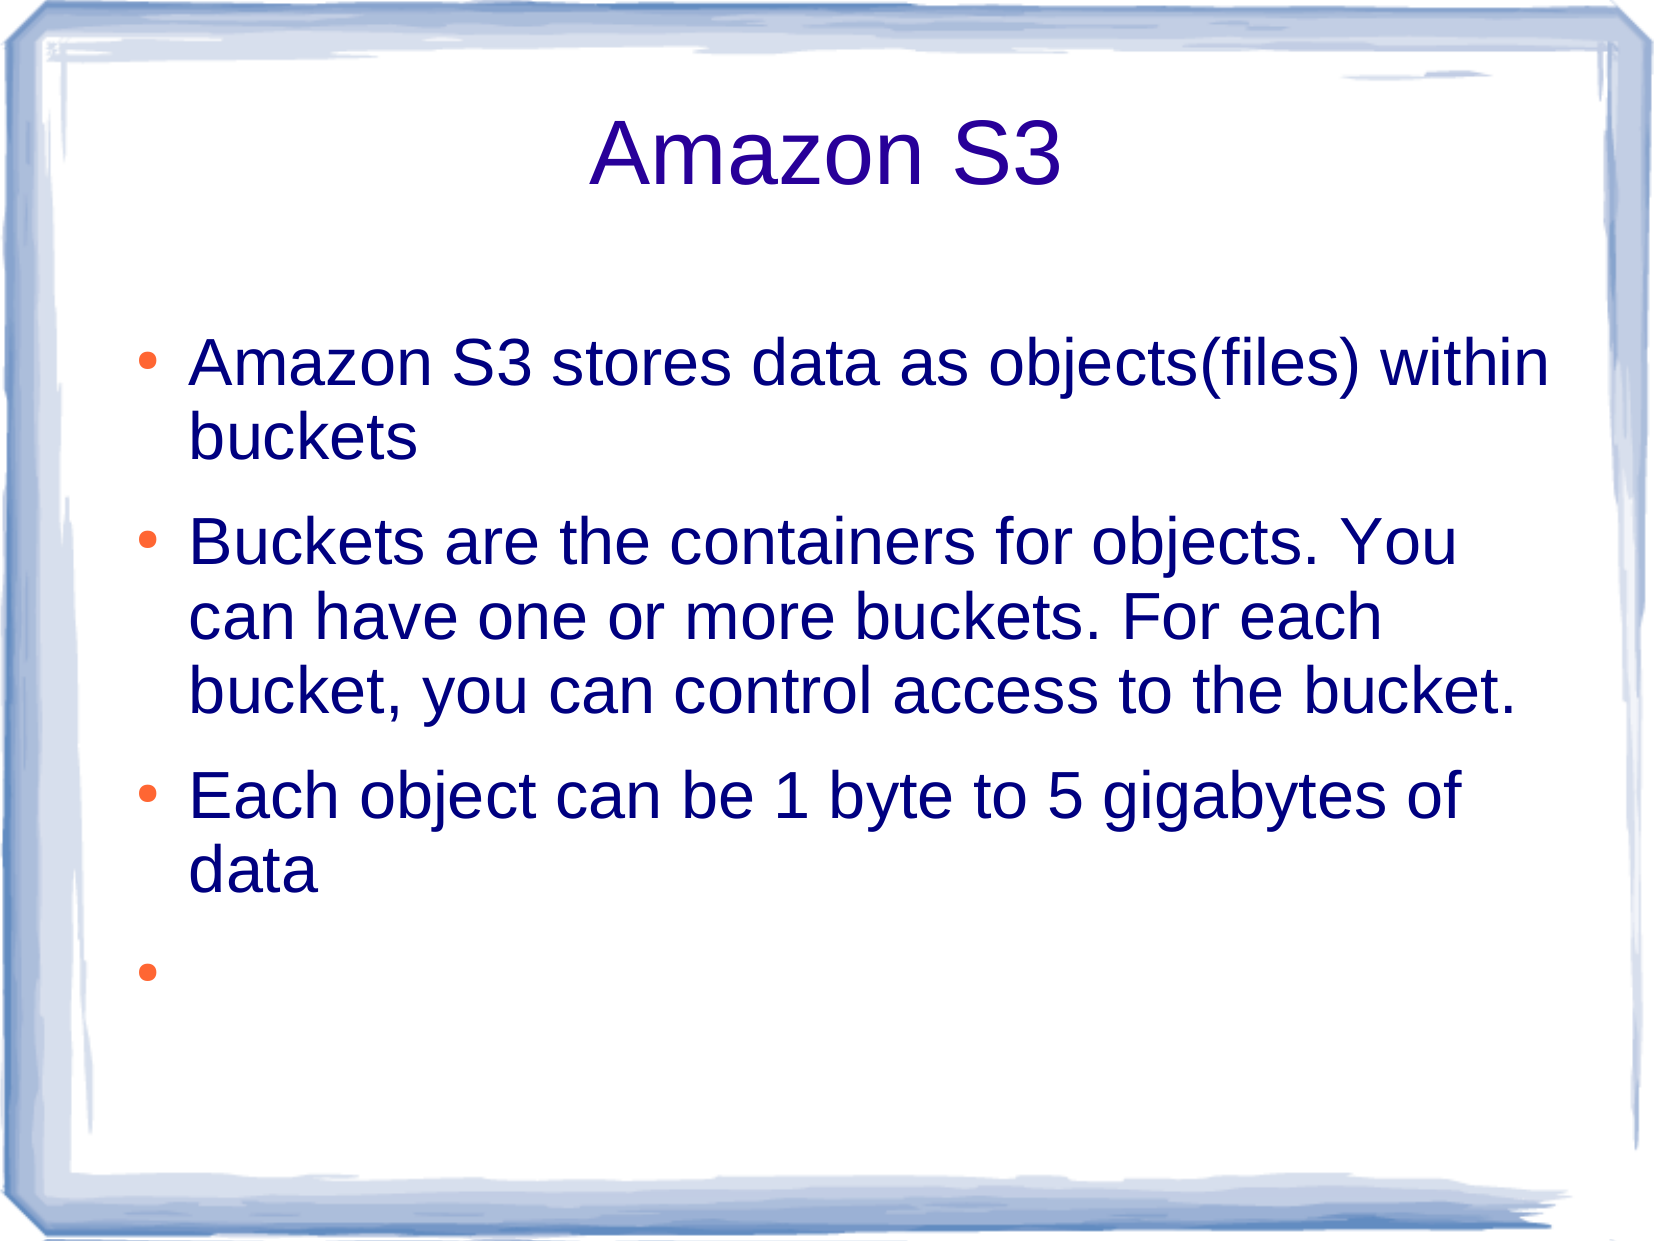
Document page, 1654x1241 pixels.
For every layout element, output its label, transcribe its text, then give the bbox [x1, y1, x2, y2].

picture [0, 0, 1654, 1241]
title Amazon S3 [82, 56, 1571, 250]
list Amazon S3 stores data as objects(files) within buckets Buckets are the containers for objects. You can have one or more buckets. For each bucket, you can control access to the bucket. Each object can be 1 byte to 5 gigabytes of data [118, 324, 1571, 1012]
